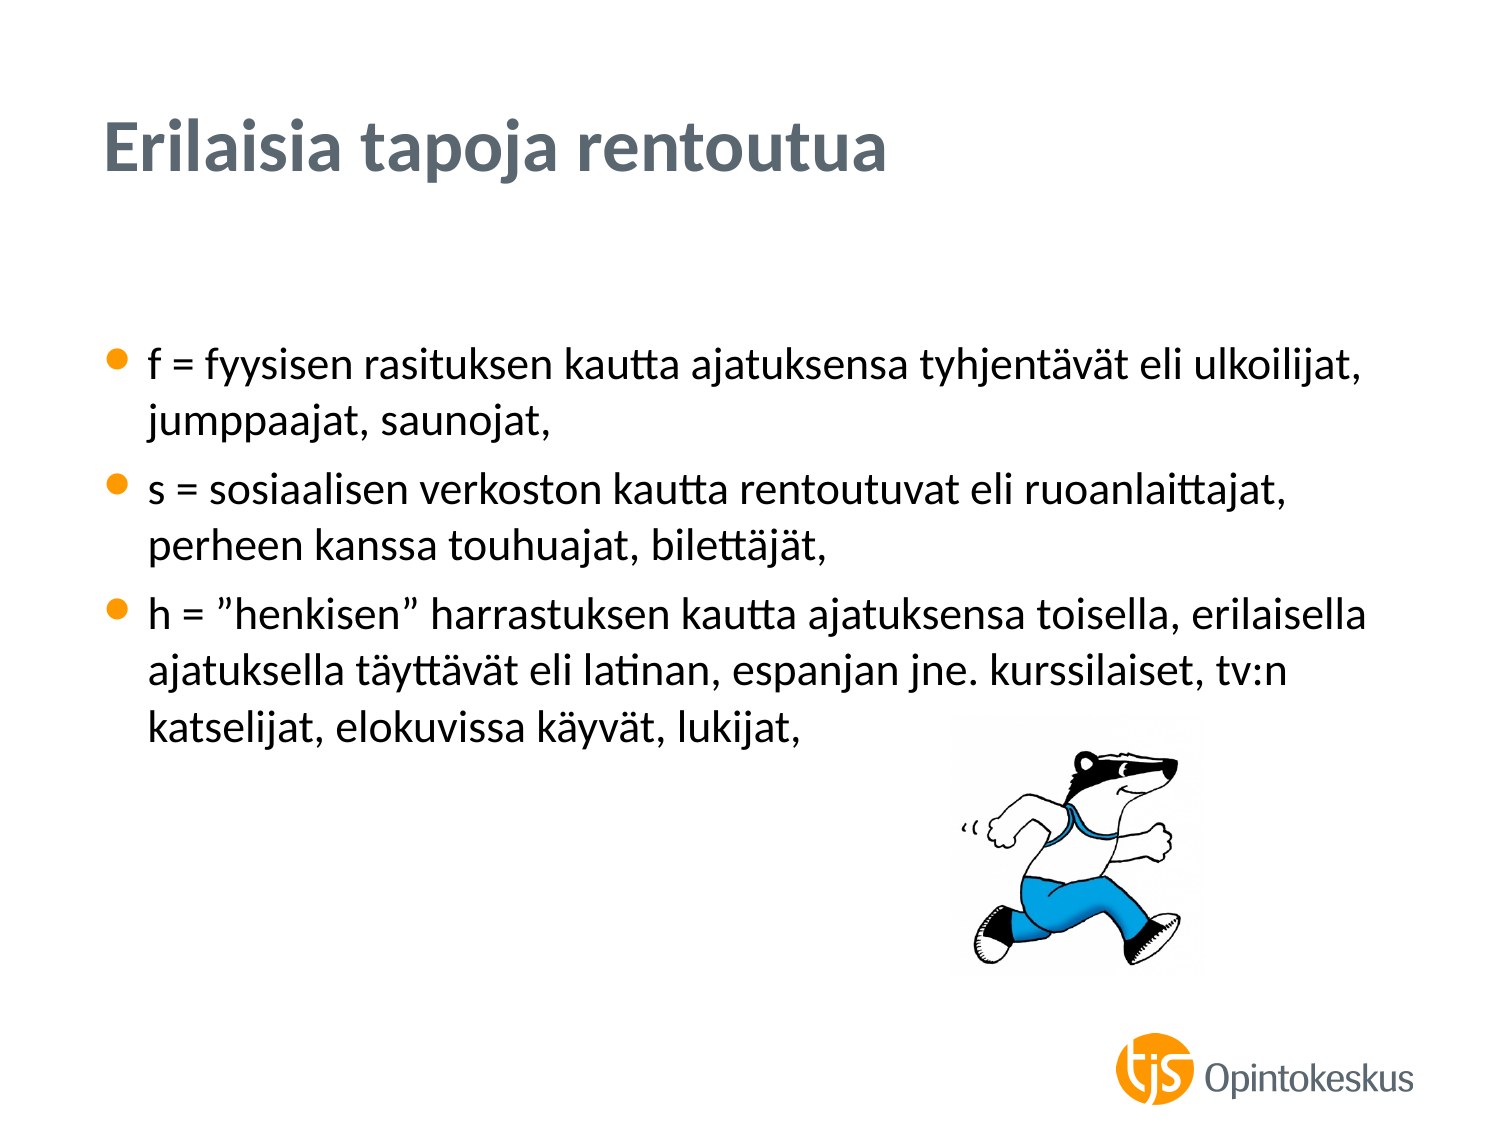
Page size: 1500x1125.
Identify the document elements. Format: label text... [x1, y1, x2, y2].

list f = fyysisen rasituksen kautta ajatuksensa tyhjentävät eli ulkoilijat, jumppaajat, saunojat, s = sosiaalisen verkoston kautta rentoutuvat eli ruoanlaittajat, perheen kanssa touhuajat, bilettäjät, h = ”henkisen” harrastuksen kautta ajatuksensa toisella, erilaisella ajatuksella täyttävät eli latinan, espanjan jne. kurssilaiset, tv:n katselijat, elokuvissa käyvät, lukijat, [88, 324, 1412, 1004]
title Erilaisia tapoja rentoutua [88, 88, 1412, 266]
picture [951, 715, 1204, 976]
picture [1116, 1033, 1413, 1105]
